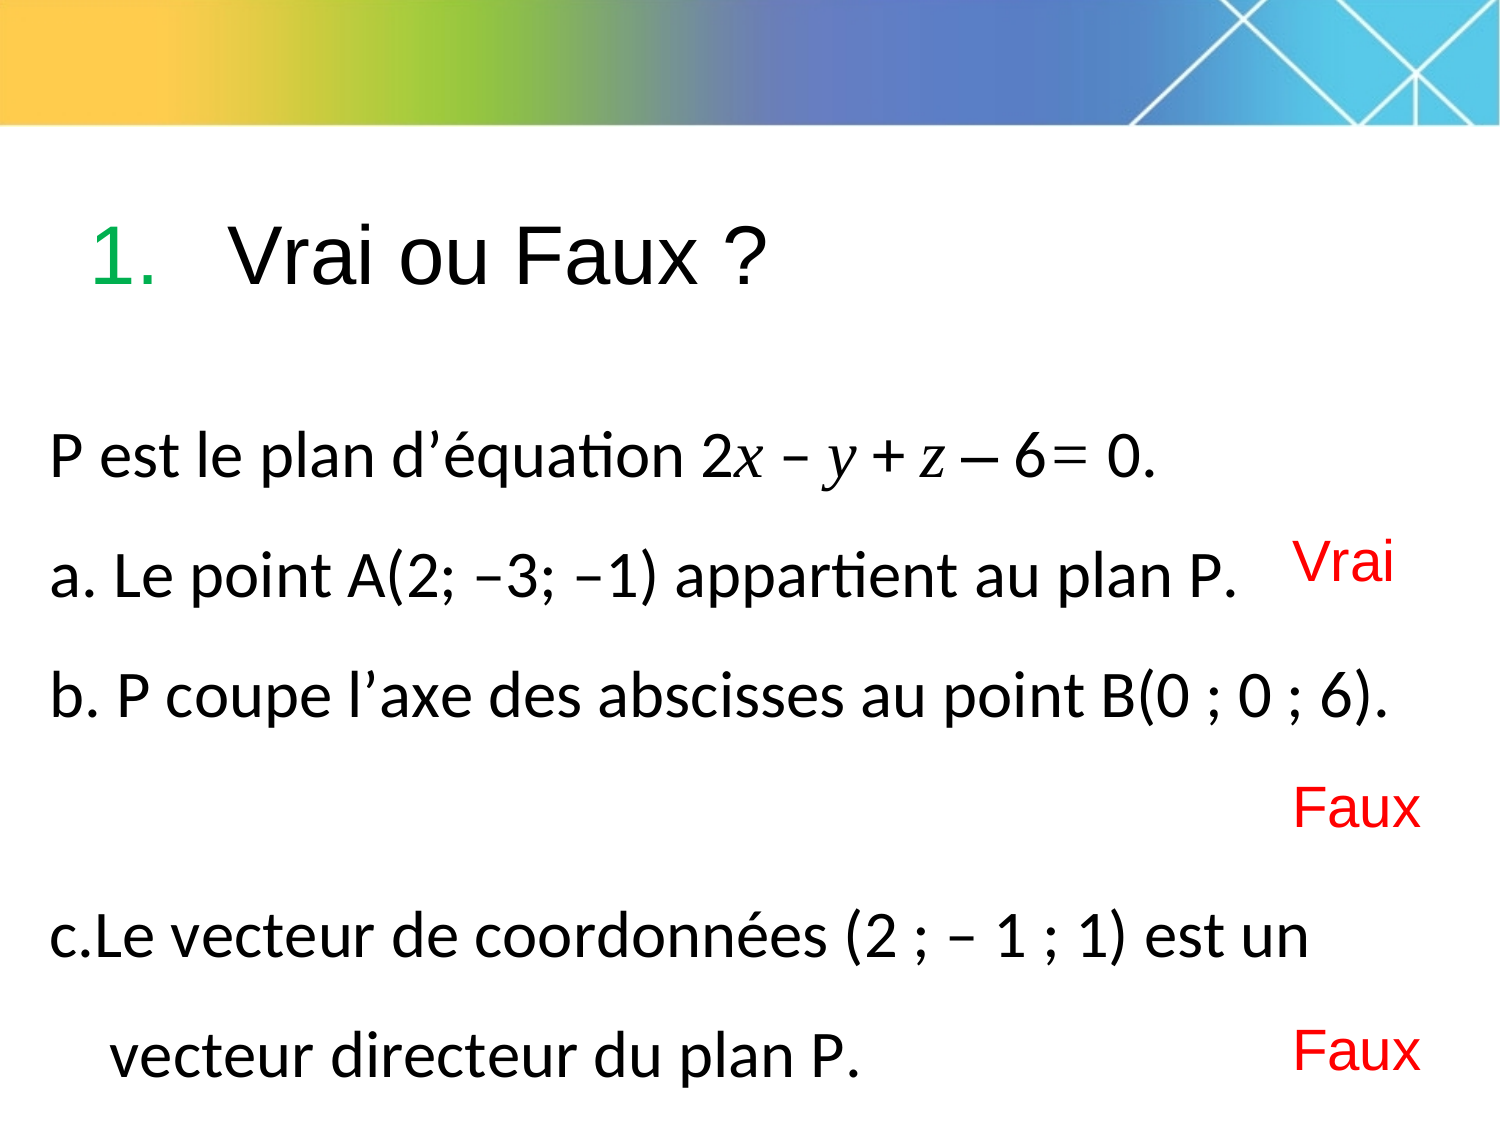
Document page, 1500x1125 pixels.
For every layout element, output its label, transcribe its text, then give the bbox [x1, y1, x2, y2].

text_box Faux [1277, 761, 1454, 848]
text_box P est le plan d’équation 2x – y + z – 6= 0. a. Le point A(2; –3; –1) appartient au plan P. b. P coupe l’axe des abscisses au point B(0 ; 0 ; 6). Le vecteur de coordonnées (2 ; – 1 ; 1) est un vecteur directeur du plan P. [35, 363, 1500, 1099]
picture [0, 0, 1500, 127]
text_box Vrai ou Faux ? [75, 164, 1500, 339]
text_box Faux [1277, 1004, 1454, 1090]
text_box Vrai [1277, 515, 1454, 602]
